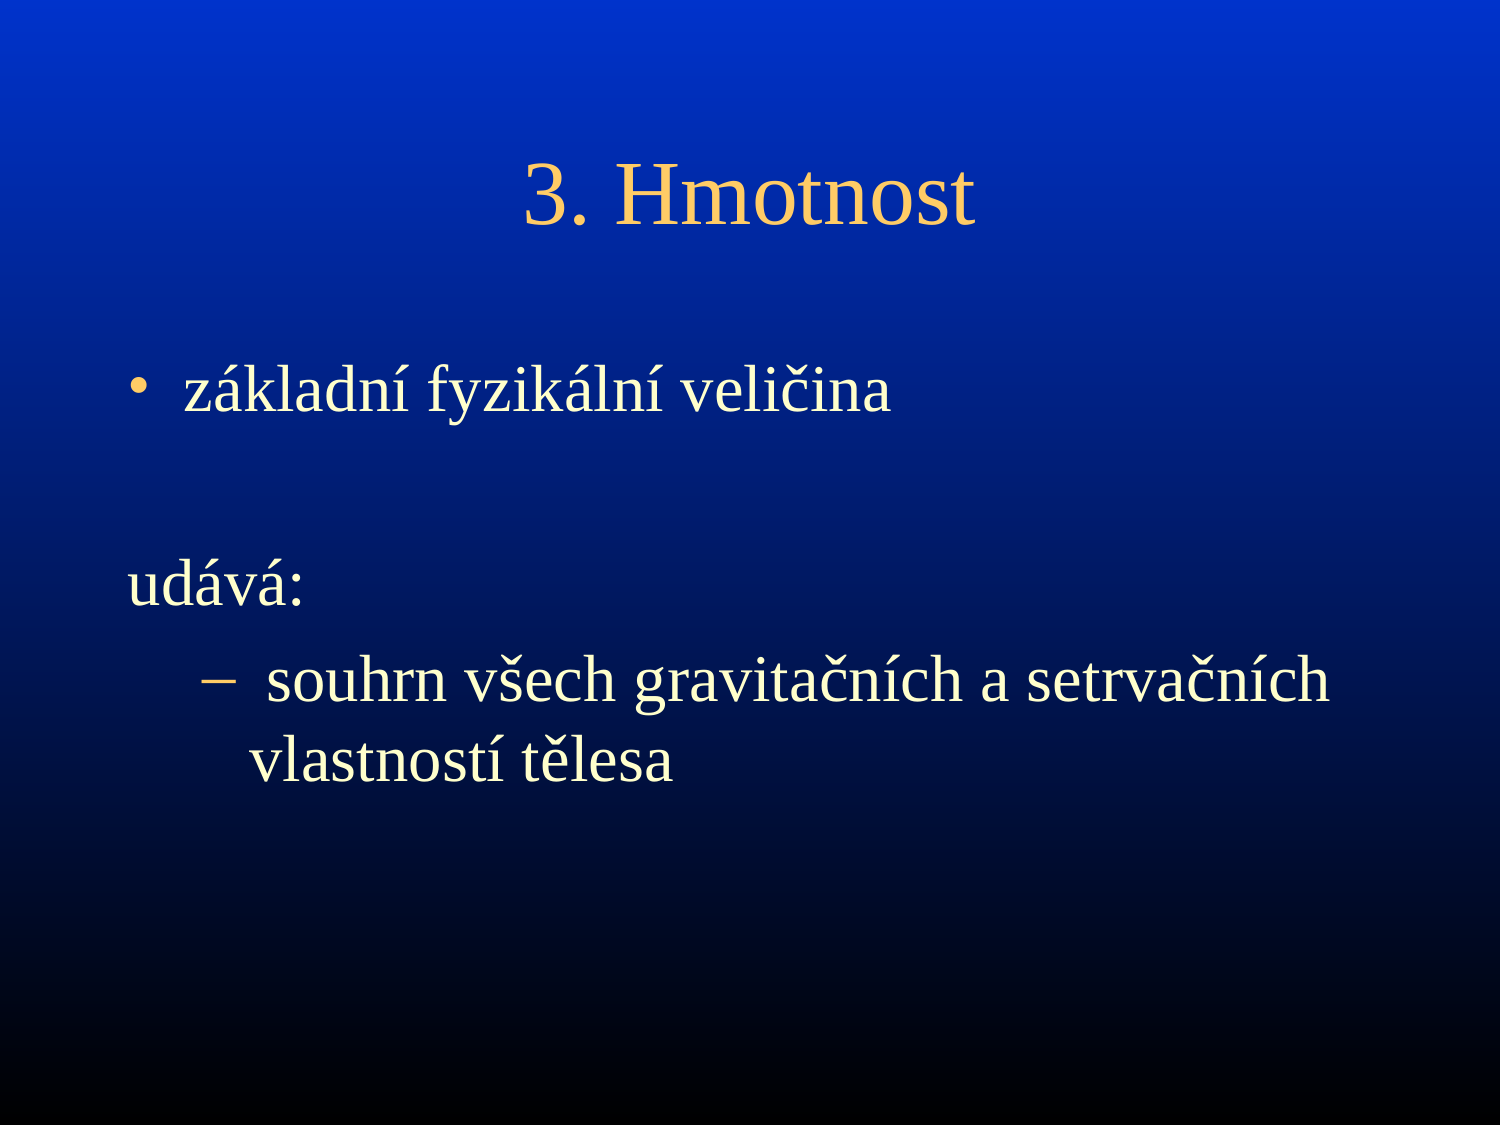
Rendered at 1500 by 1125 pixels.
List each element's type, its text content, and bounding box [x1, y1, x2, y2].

list základní fyzikální veličina udává: souhrn všech gravitačních a setrvačních vlastností tělesa [112, 337, 1388, 1013]
title 3. Hmotnost [112, 37, 1388, 250]
